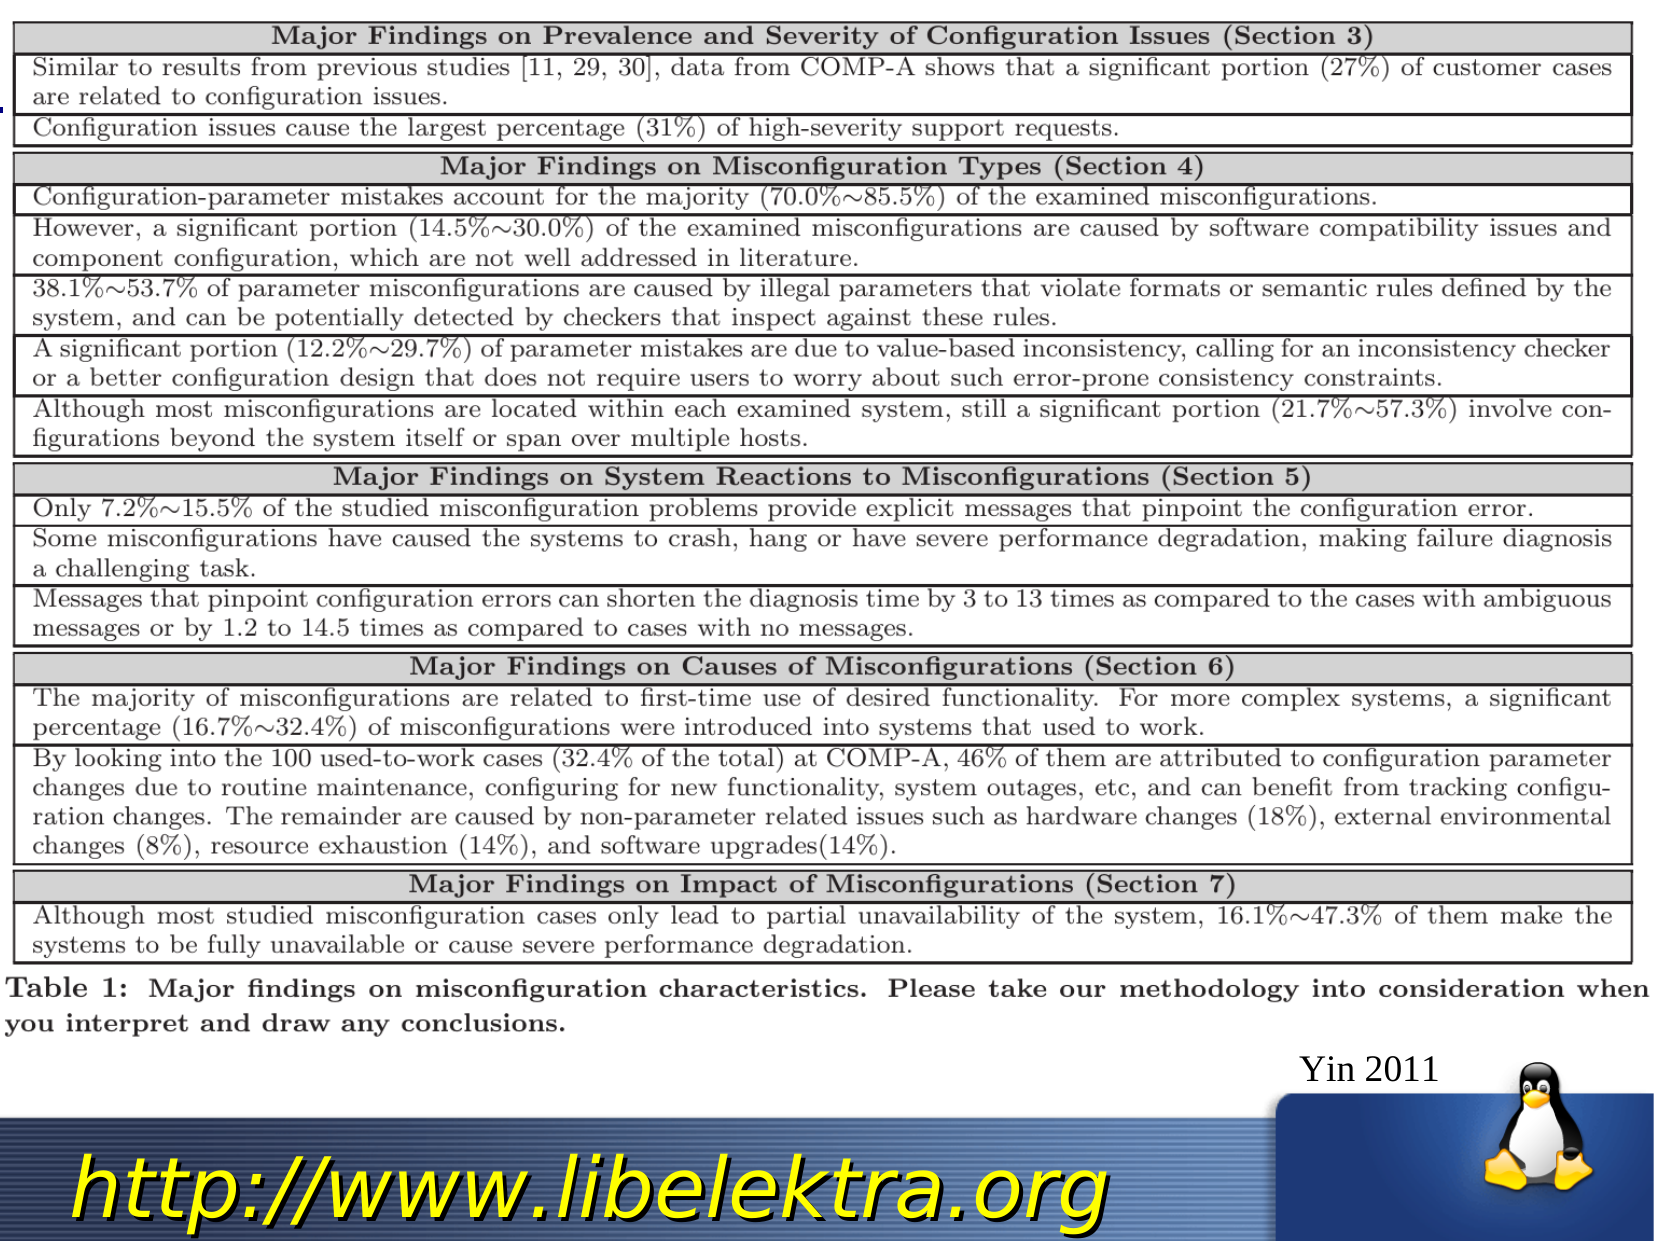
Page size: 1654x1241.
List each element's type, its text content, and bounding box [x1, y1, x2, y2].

text_box Yin 2011 [1299, 1045, 1437, 1087]
picture [3, 17, 1654, 1040]
picture [0, 1061, 1654, 1241]
